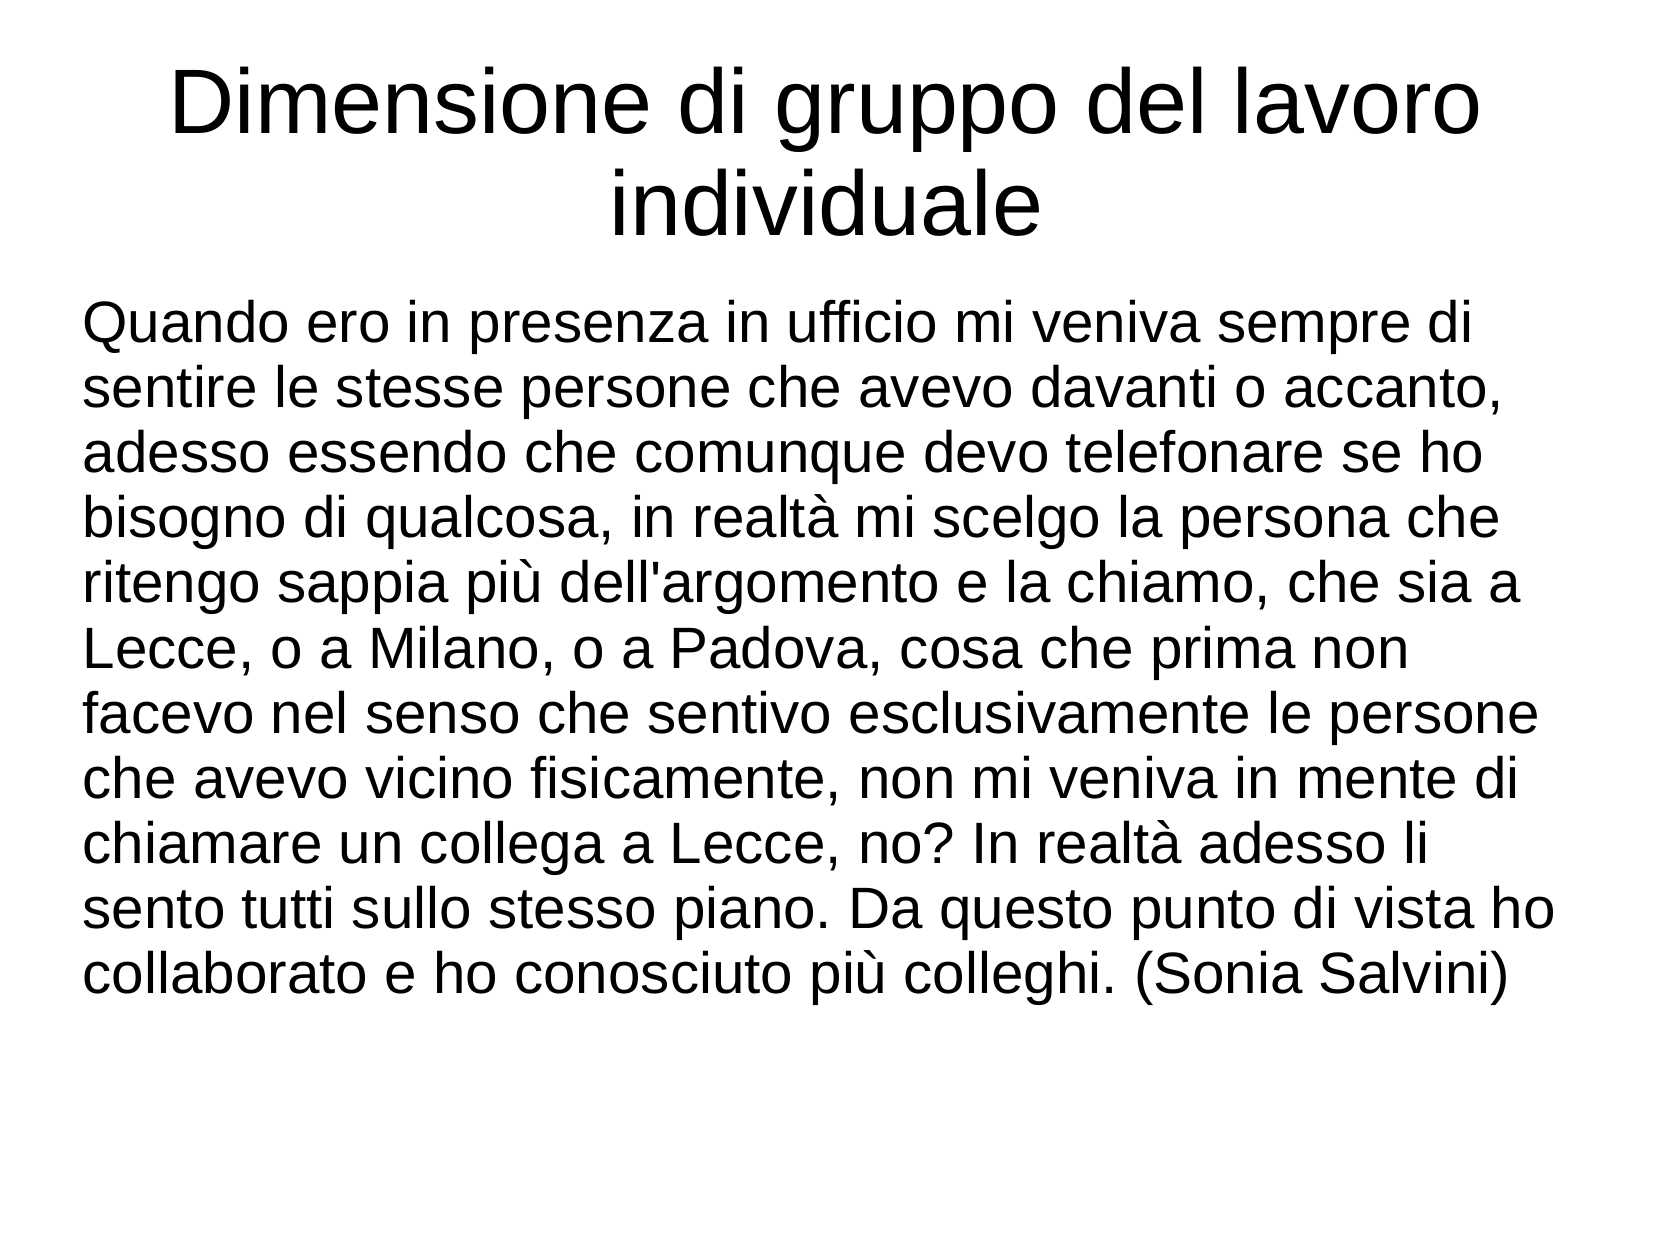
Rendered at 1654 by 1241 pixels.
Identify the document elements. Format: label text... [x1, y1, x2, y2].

list Quando ero in presenza in ufficio mi veniva sempre di sentire le stesse persone che avevo davanti o accanto, adesso essendo che comunque devo telefonare se ho bisogno di qualcosa, in realtà mi scelgo la persona che ritengo sappia più dell'argomento e la chiamo, che sia a Lecce, o a Milano, o a Padova, cosa che prima non facevo nel senso che sentivo esclusivamente le persone che avevo vicino fisicamente, non mi veniva in mente di chiamare un collega a Lecce, no? In realtà adesso li sento tutti sullo stesso piano. Da questo punto di vista ho collaborato e ho conosciuto più colleghi. (Sonia Salvini) [82, 290, 1571, 1109]
title Dimensione di gruppo del lavoro individuale [82, 49, 1571, 257]
